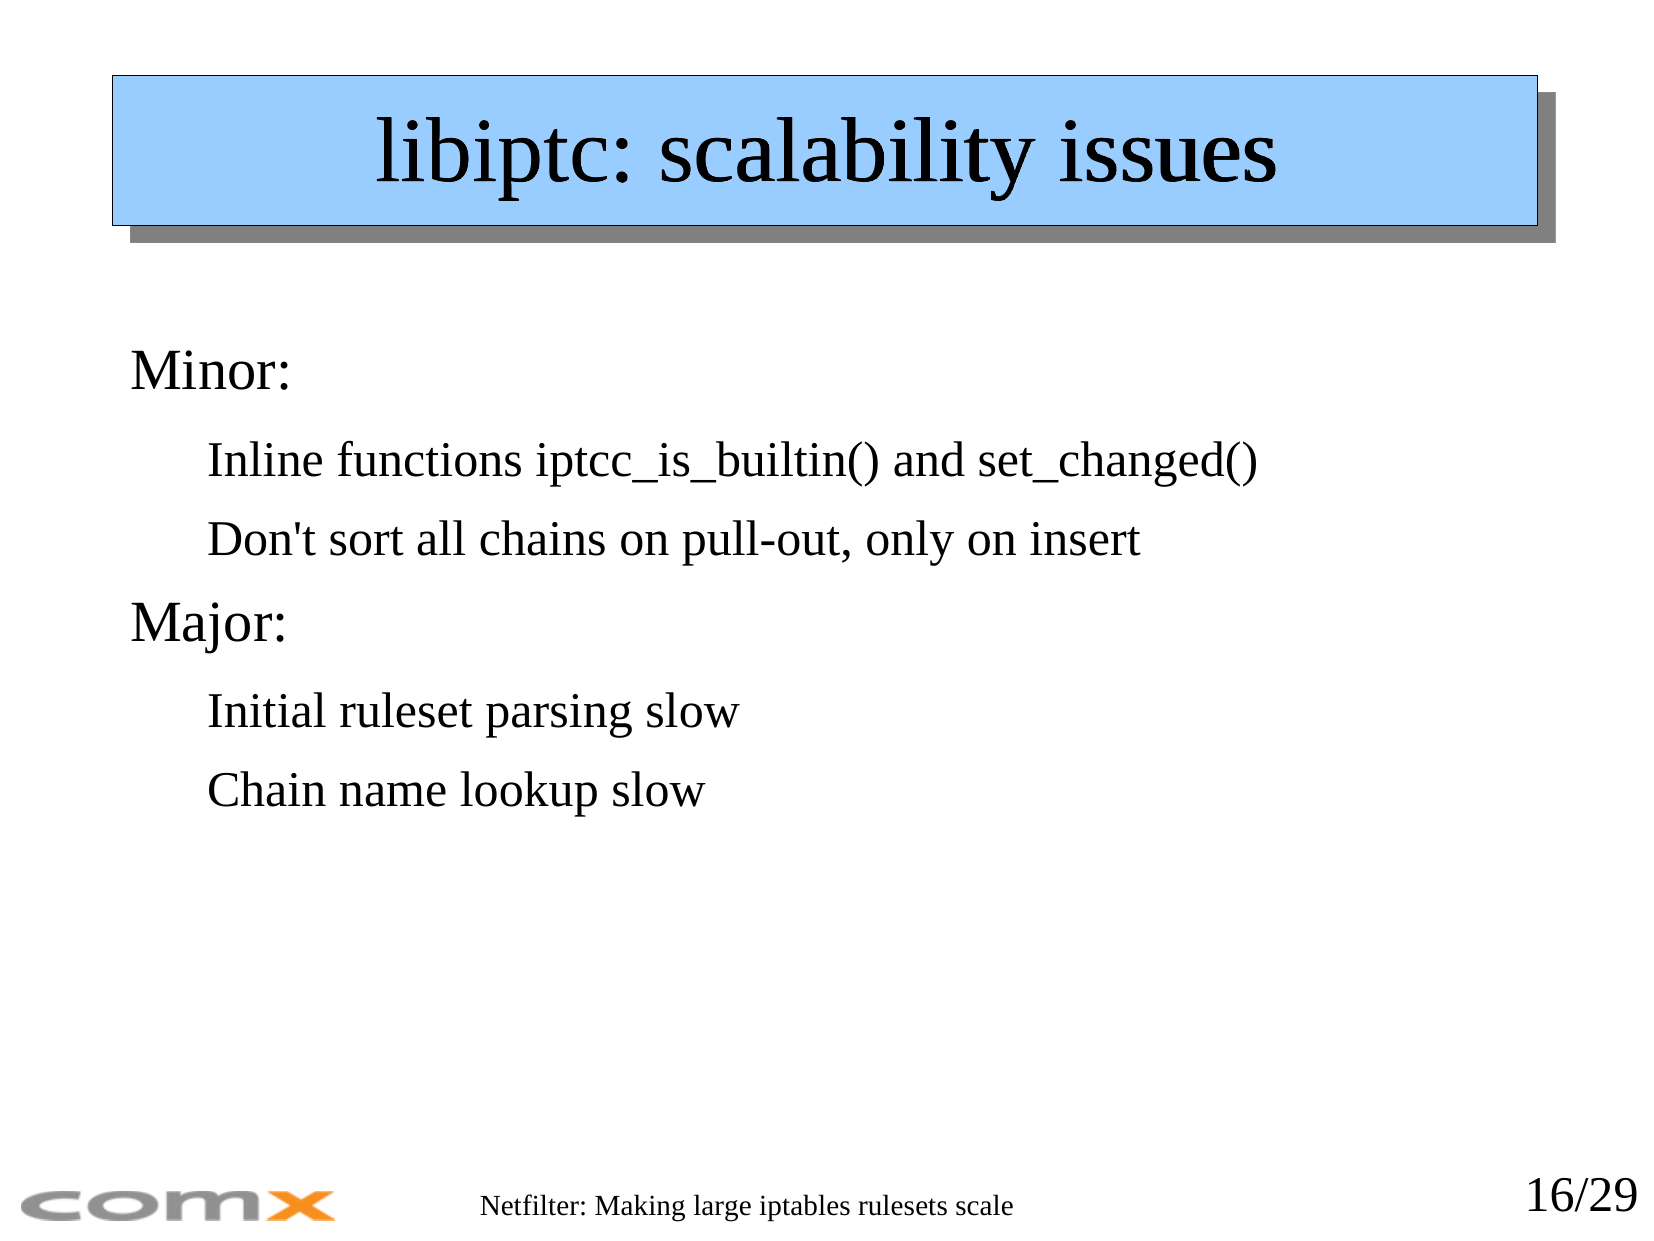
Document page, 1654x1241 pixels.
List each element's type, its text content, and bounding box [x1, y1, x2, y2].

list Minor: Inline functions iptcc_is_builtin() and set_changed() Don't sort all chains on pull-out, only on insert Major: Initial ruleset parsing slow Chain name lookup slow [112, 337, 1576, 1096]
picture [21, 1191, 335, 1221]
title libiptc: scalability issues [116, 90, 1538, 211]
